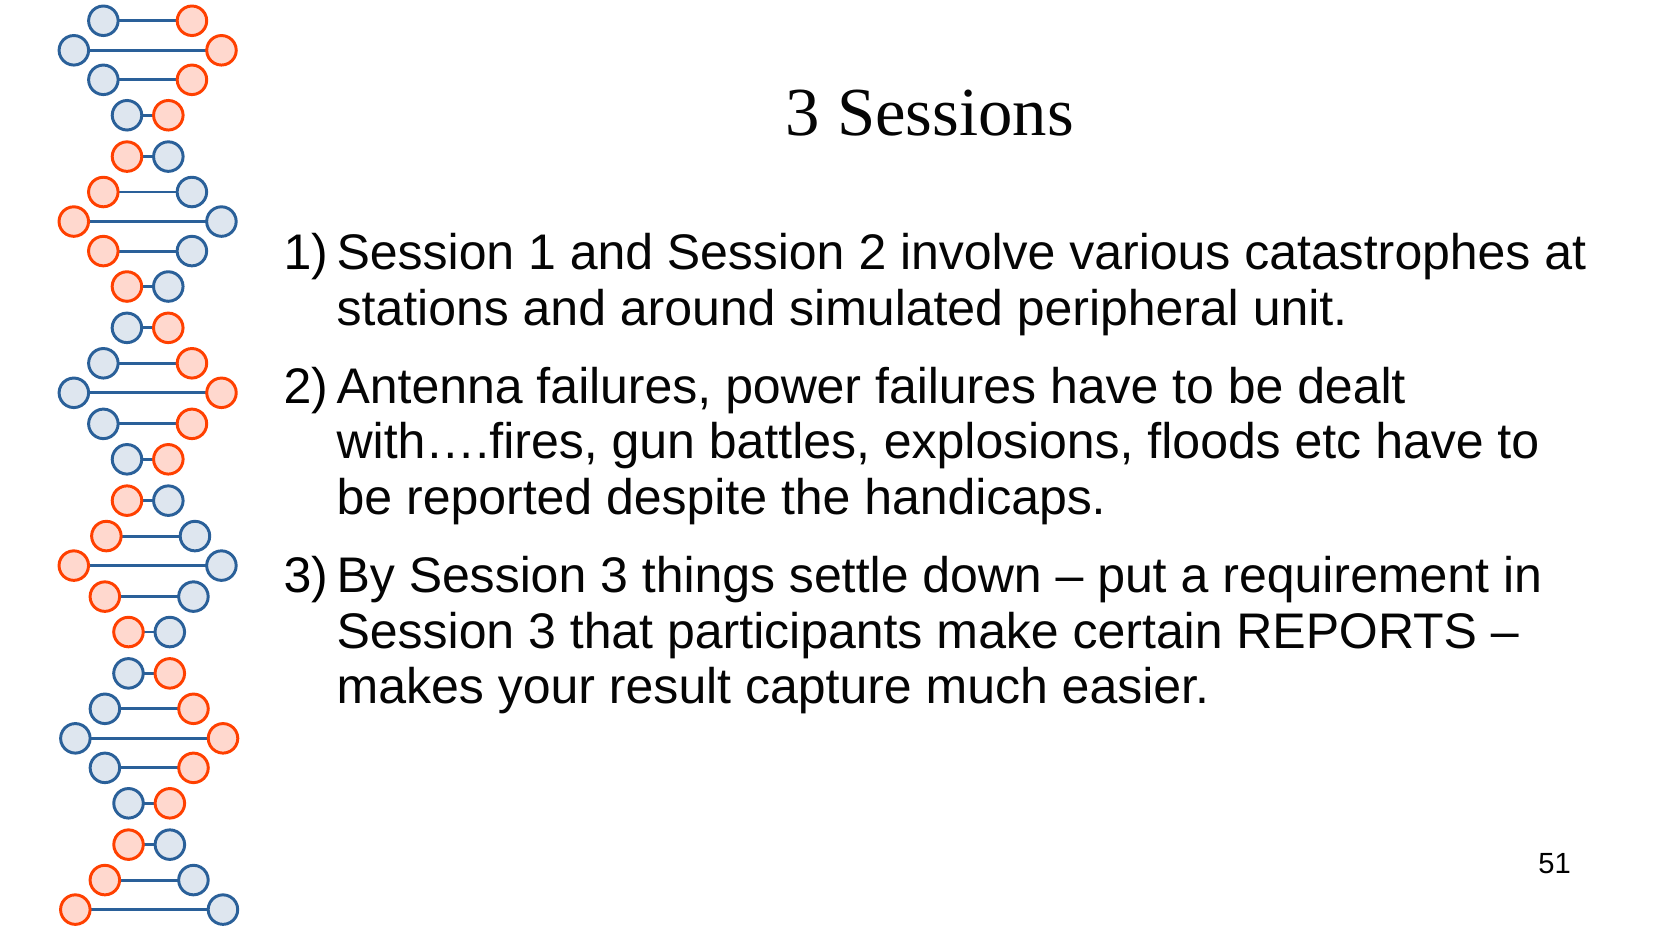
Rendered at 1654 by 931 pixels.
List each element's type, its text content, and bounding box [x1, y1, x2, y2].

list Session 1 and Session 2 involve various catastrophes at stations and around simulated peripheral unit. Antenna failures, power failures have to be dealt with….fires, gun battles, explosions, floods etc have to be reported despite the handicaps. By Session 3 things settle down – put a requirement in Session 3 that participants make certain REPORTS – makes your result capture much easier. [265, 224, 1595, 764]
title 3 Sessions [265, 35, 1595, 189]
